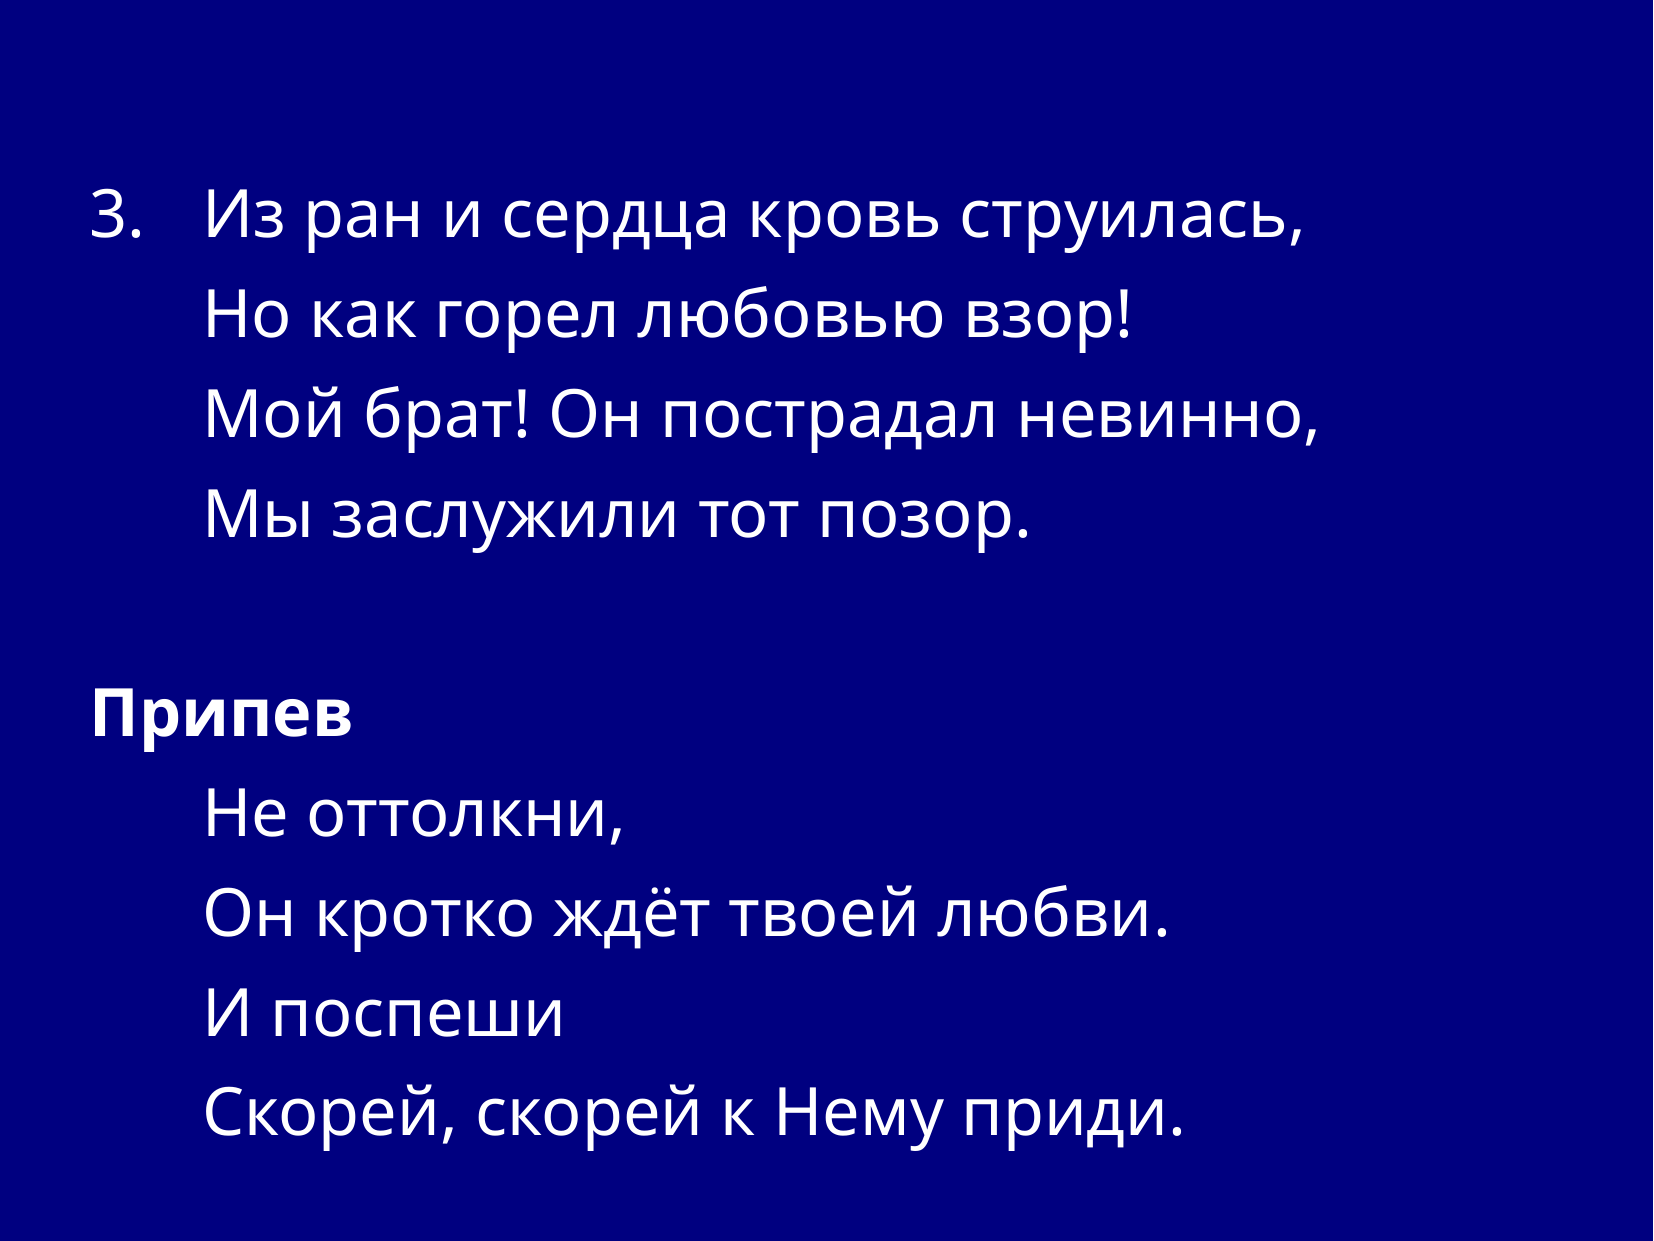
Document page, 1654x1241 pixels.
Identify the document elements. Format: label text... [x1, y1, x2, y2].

text_box 3. Из ран и сердца кровь струилась, Но как горел любовью взор! Мой брат! Он пострадал невинно, Мы заслужили тот позор. Припев Не оттолкни, Он кротко ждёт твоей любви. И поспеши Скорей, скорей к Нему приди. [75, 150, 1576, 1163]
